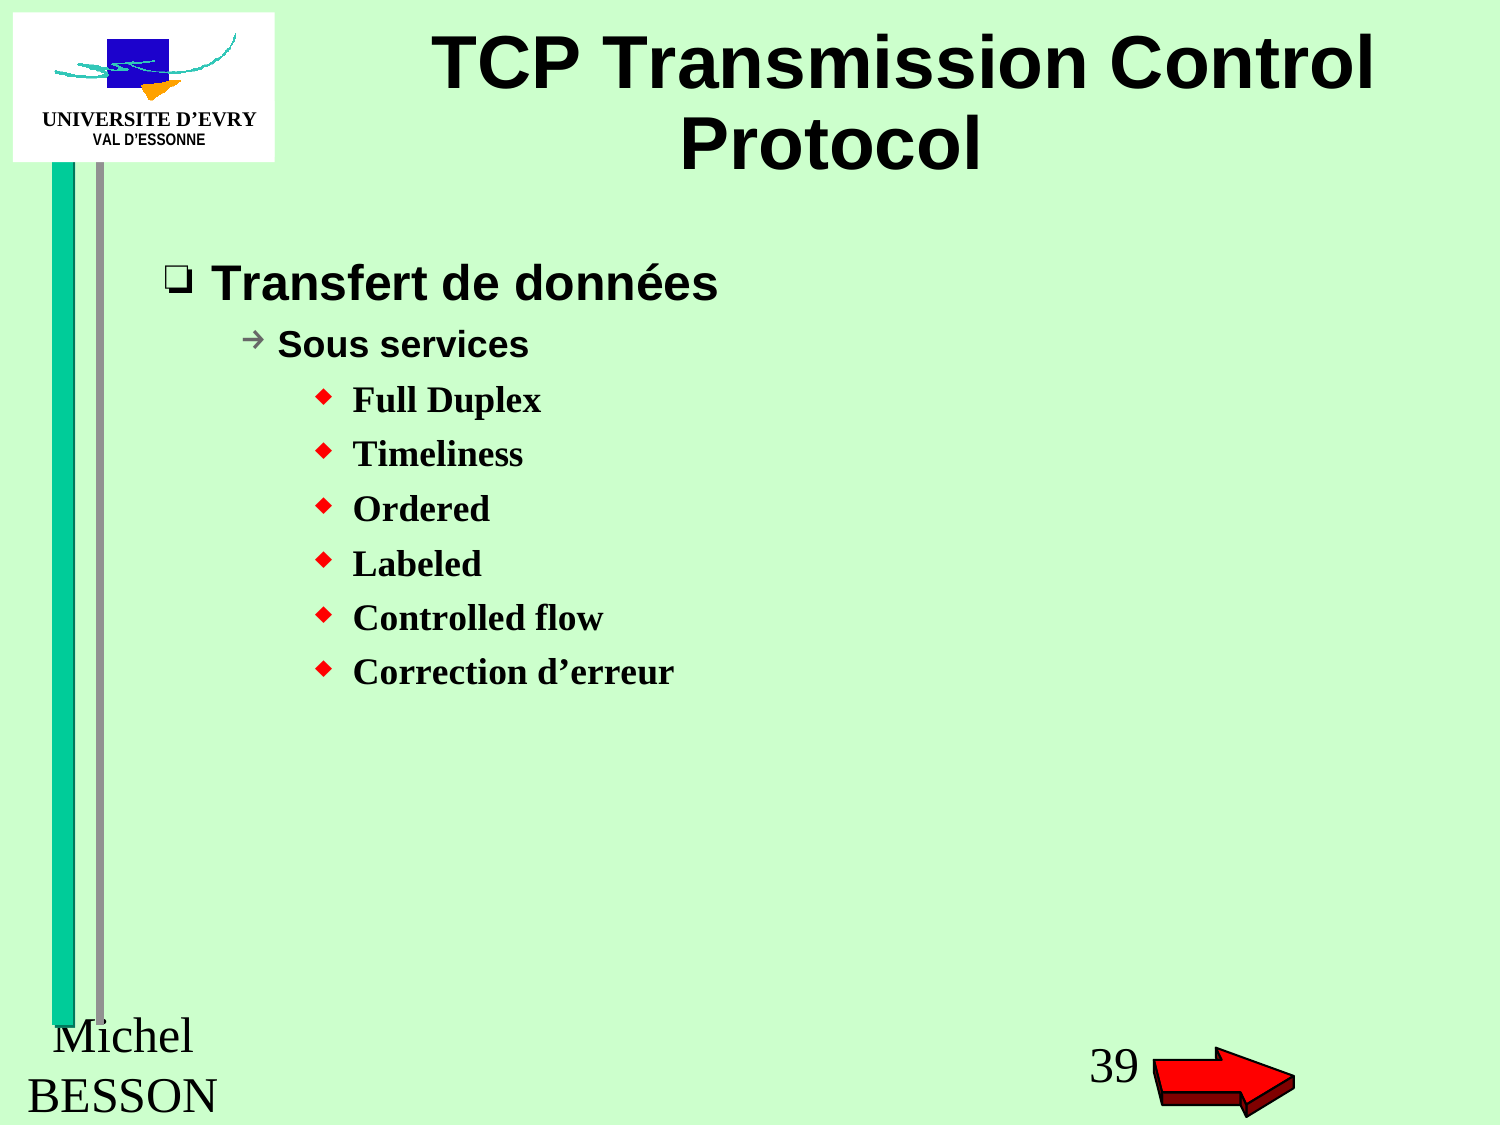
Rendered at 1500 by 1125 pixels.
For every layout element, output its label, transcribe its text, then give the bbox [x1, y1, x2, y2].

title TCP Transmission Control Protocol [309, 16, 1500, 194]
list Transfert de données Sous services Full Duplex Timeliness Ordered Labeled Controlled flow Correction d’erreur [150, 249, 1220, 701]
text_box [1153, 1047, 1294, 1117]
picture [24, 21, 263, 101]
